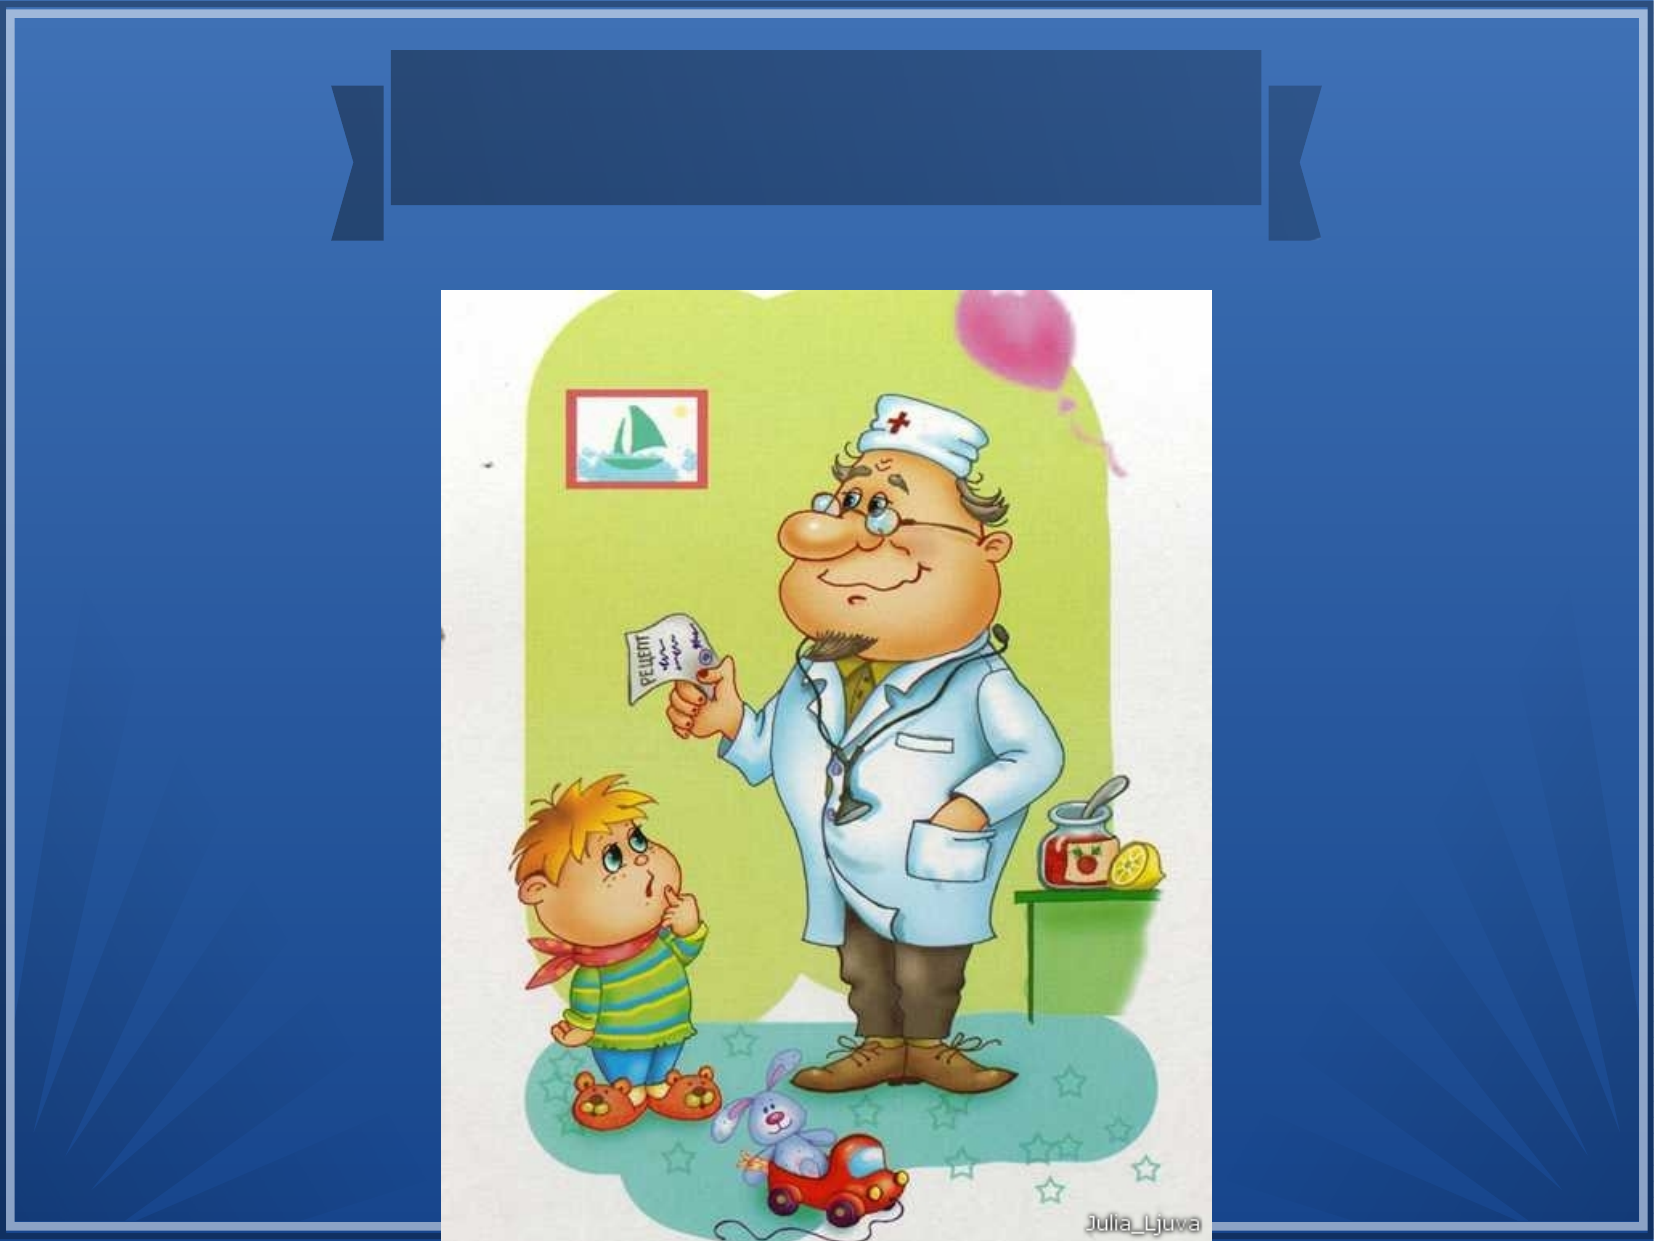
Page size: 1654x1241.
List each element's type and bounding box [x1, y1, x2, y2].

picture [441, 290, 1212, 1241]
